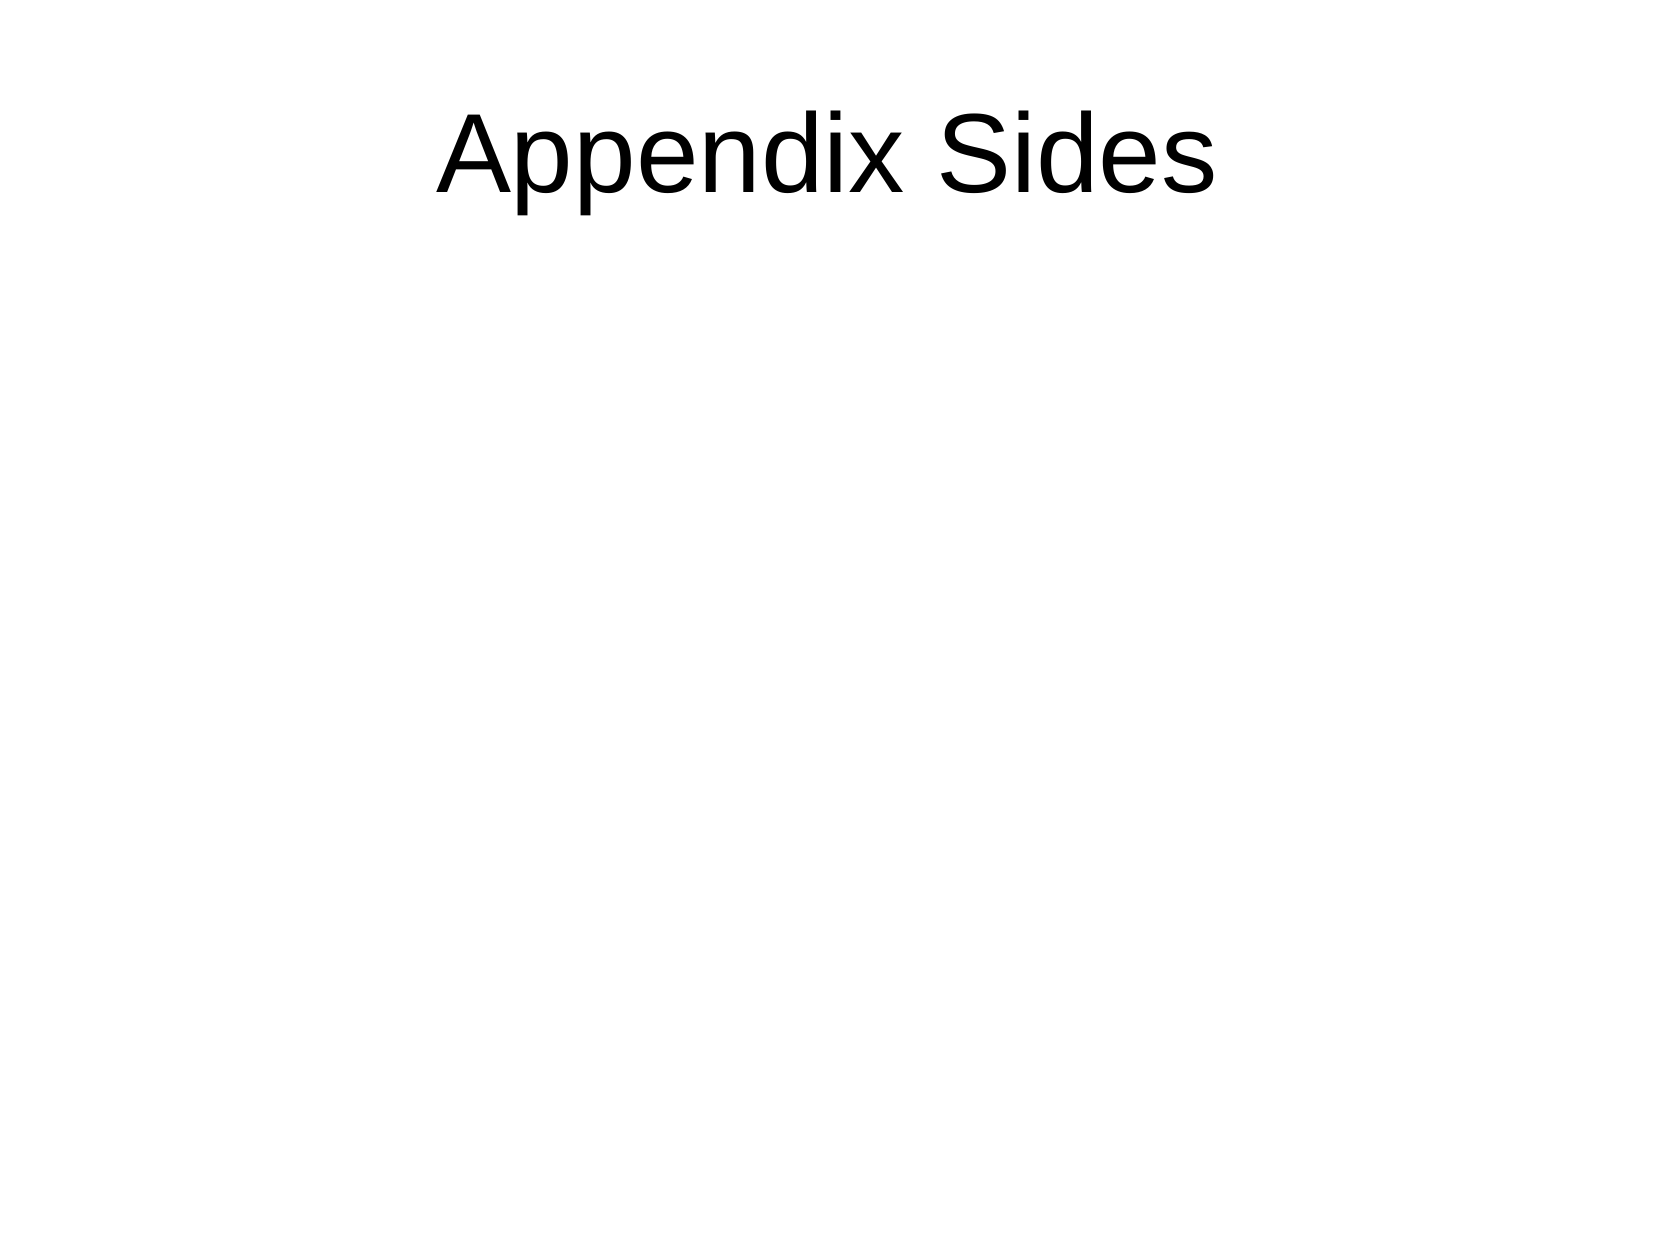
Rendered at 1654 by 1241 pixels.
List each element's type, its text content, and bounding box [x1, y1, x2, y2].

title Appendix Sides [82, 49, 1571, 257]
